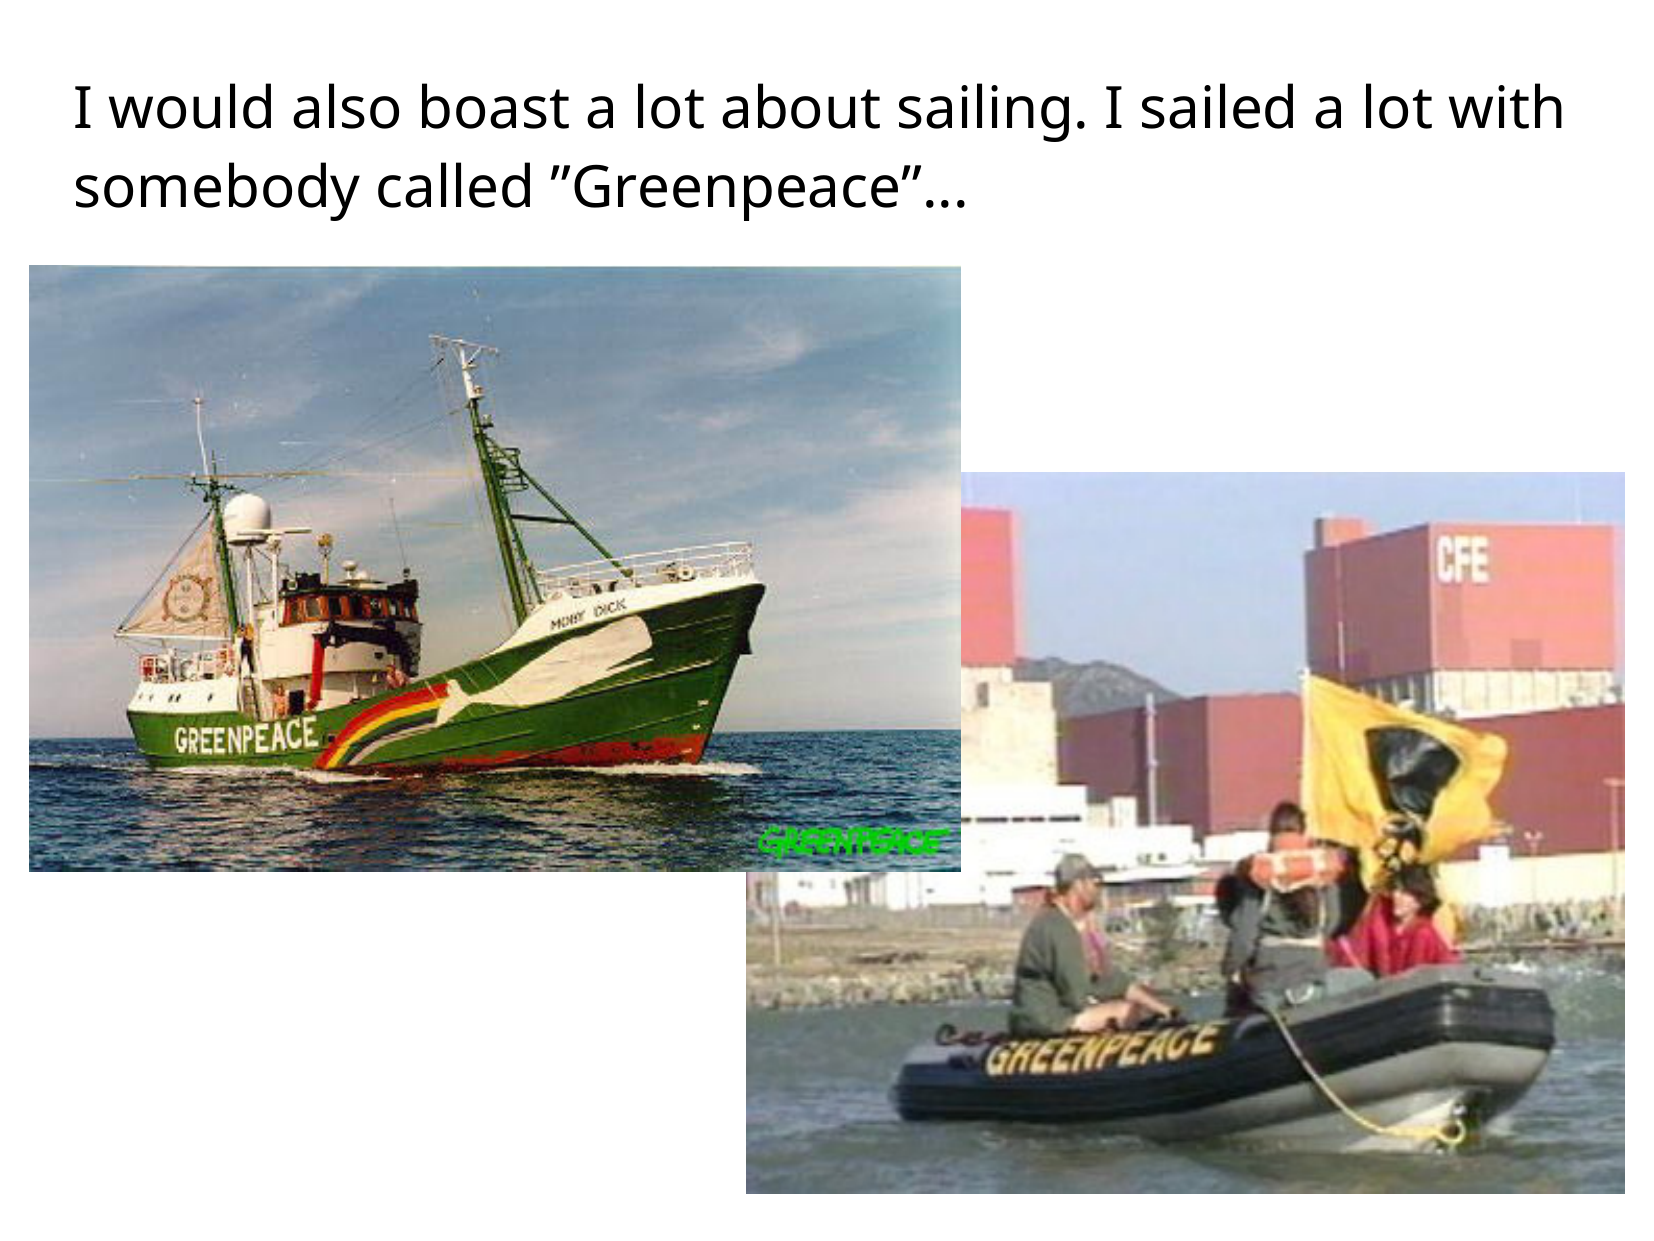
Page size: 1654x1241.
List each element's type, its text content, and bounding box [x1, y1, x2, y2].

text_box I would also boast a lot about sailing. I sailed a lot with somebody called ”Greenpeace”... [59, 59, 1596, 246]
picture [29, 265, 1625, 1194]
